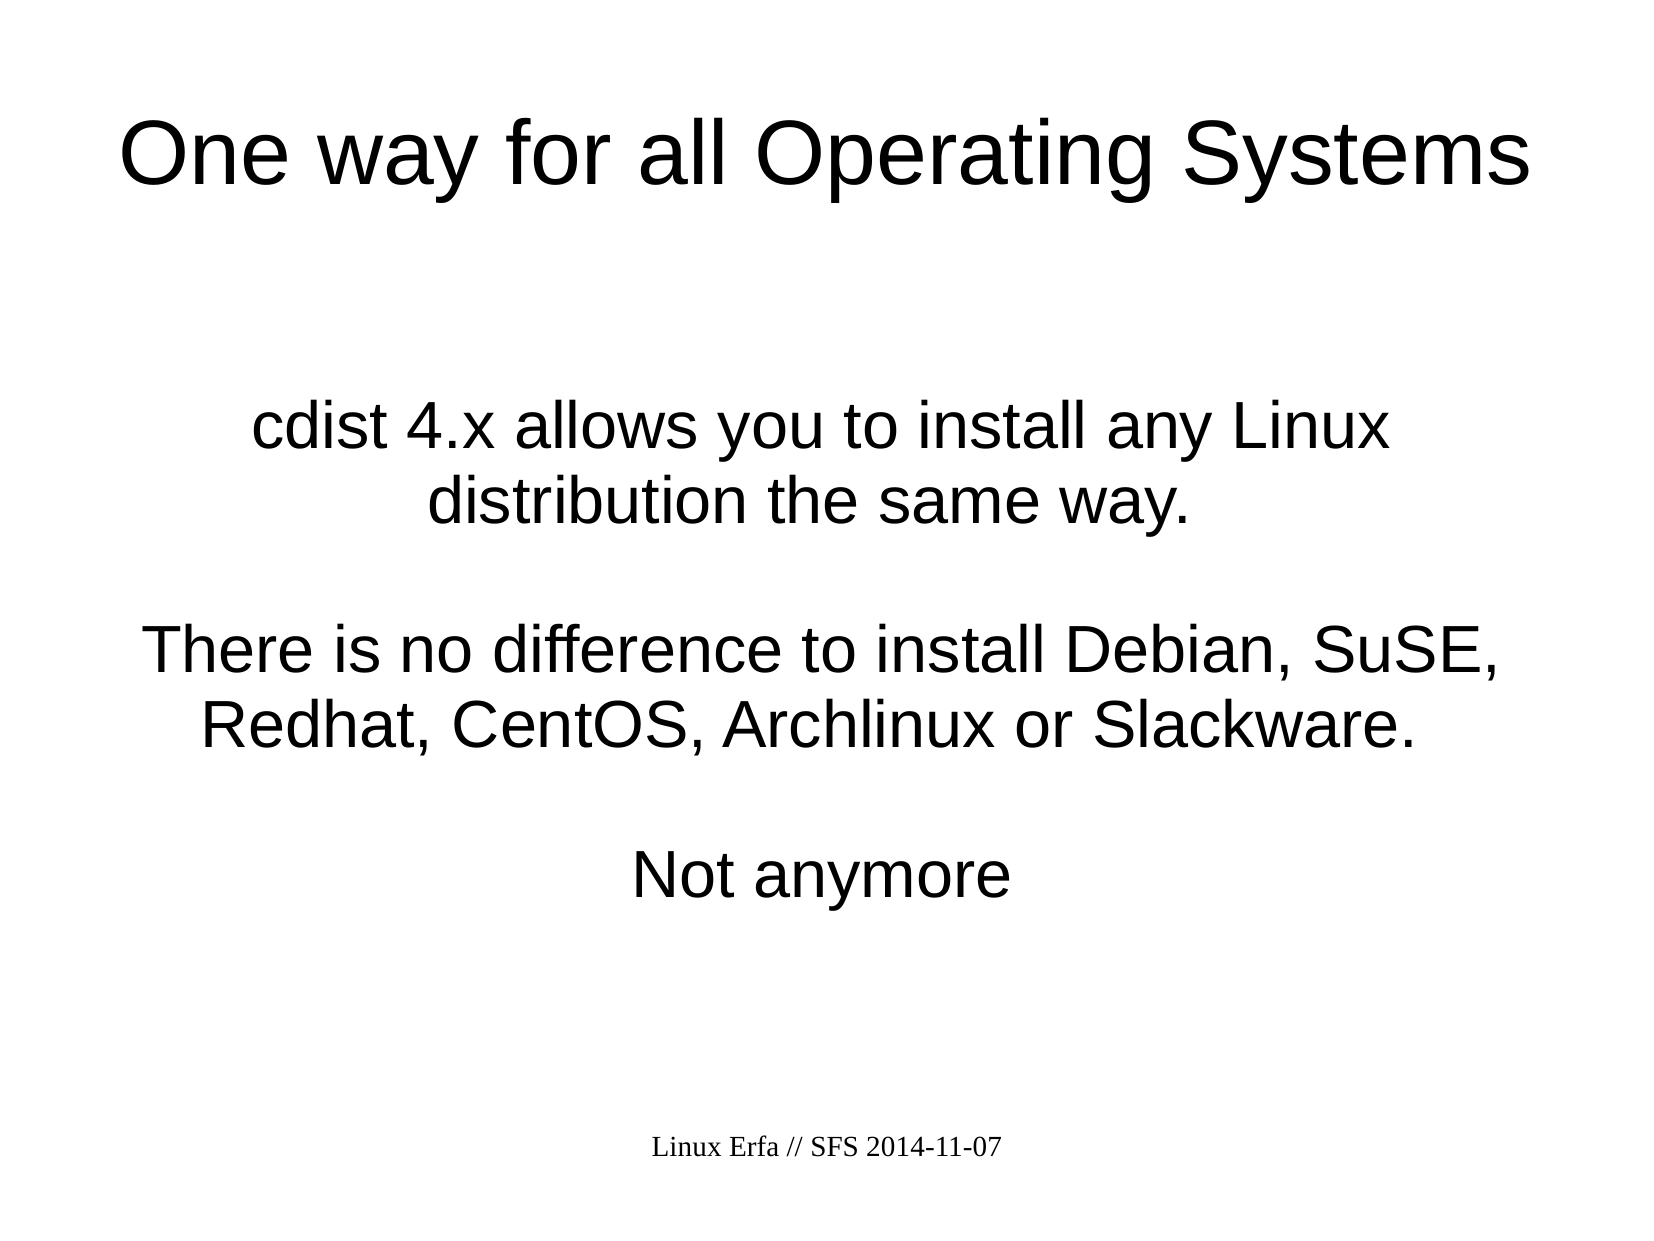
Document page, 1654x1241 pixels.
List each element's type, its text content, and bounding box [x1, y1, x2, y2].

subtitle cdist 4.x allows you to install any Linux distribution the same way. There is no difference to install Debian, SuSE, Redhat, CentOS, Archlinux or Slackware. Not anymore [82, 290, 1538, 1010]
title One way for all Operating Systems [82, 49, 1571, 257]
